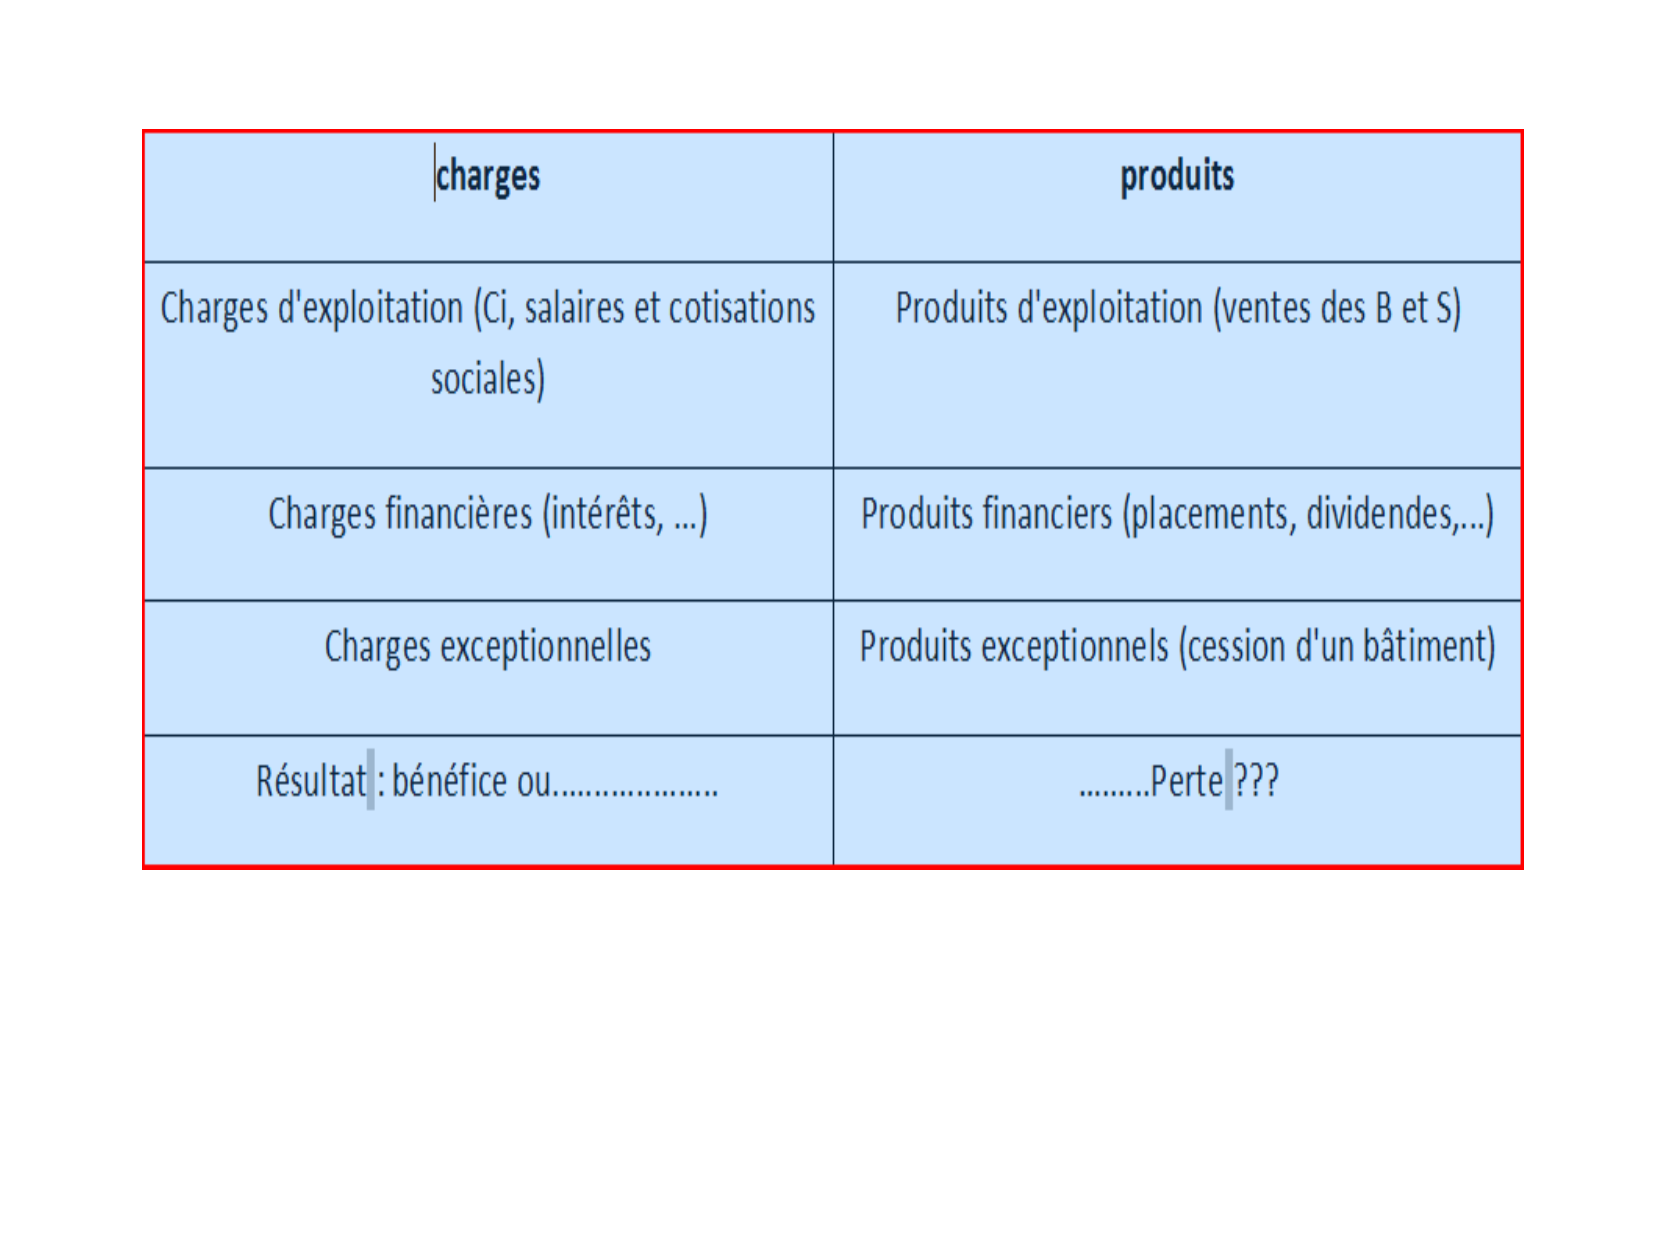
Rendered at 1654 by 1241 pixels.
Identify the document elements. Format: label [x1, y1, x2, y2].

picture [142, 129, 1524, 870]
